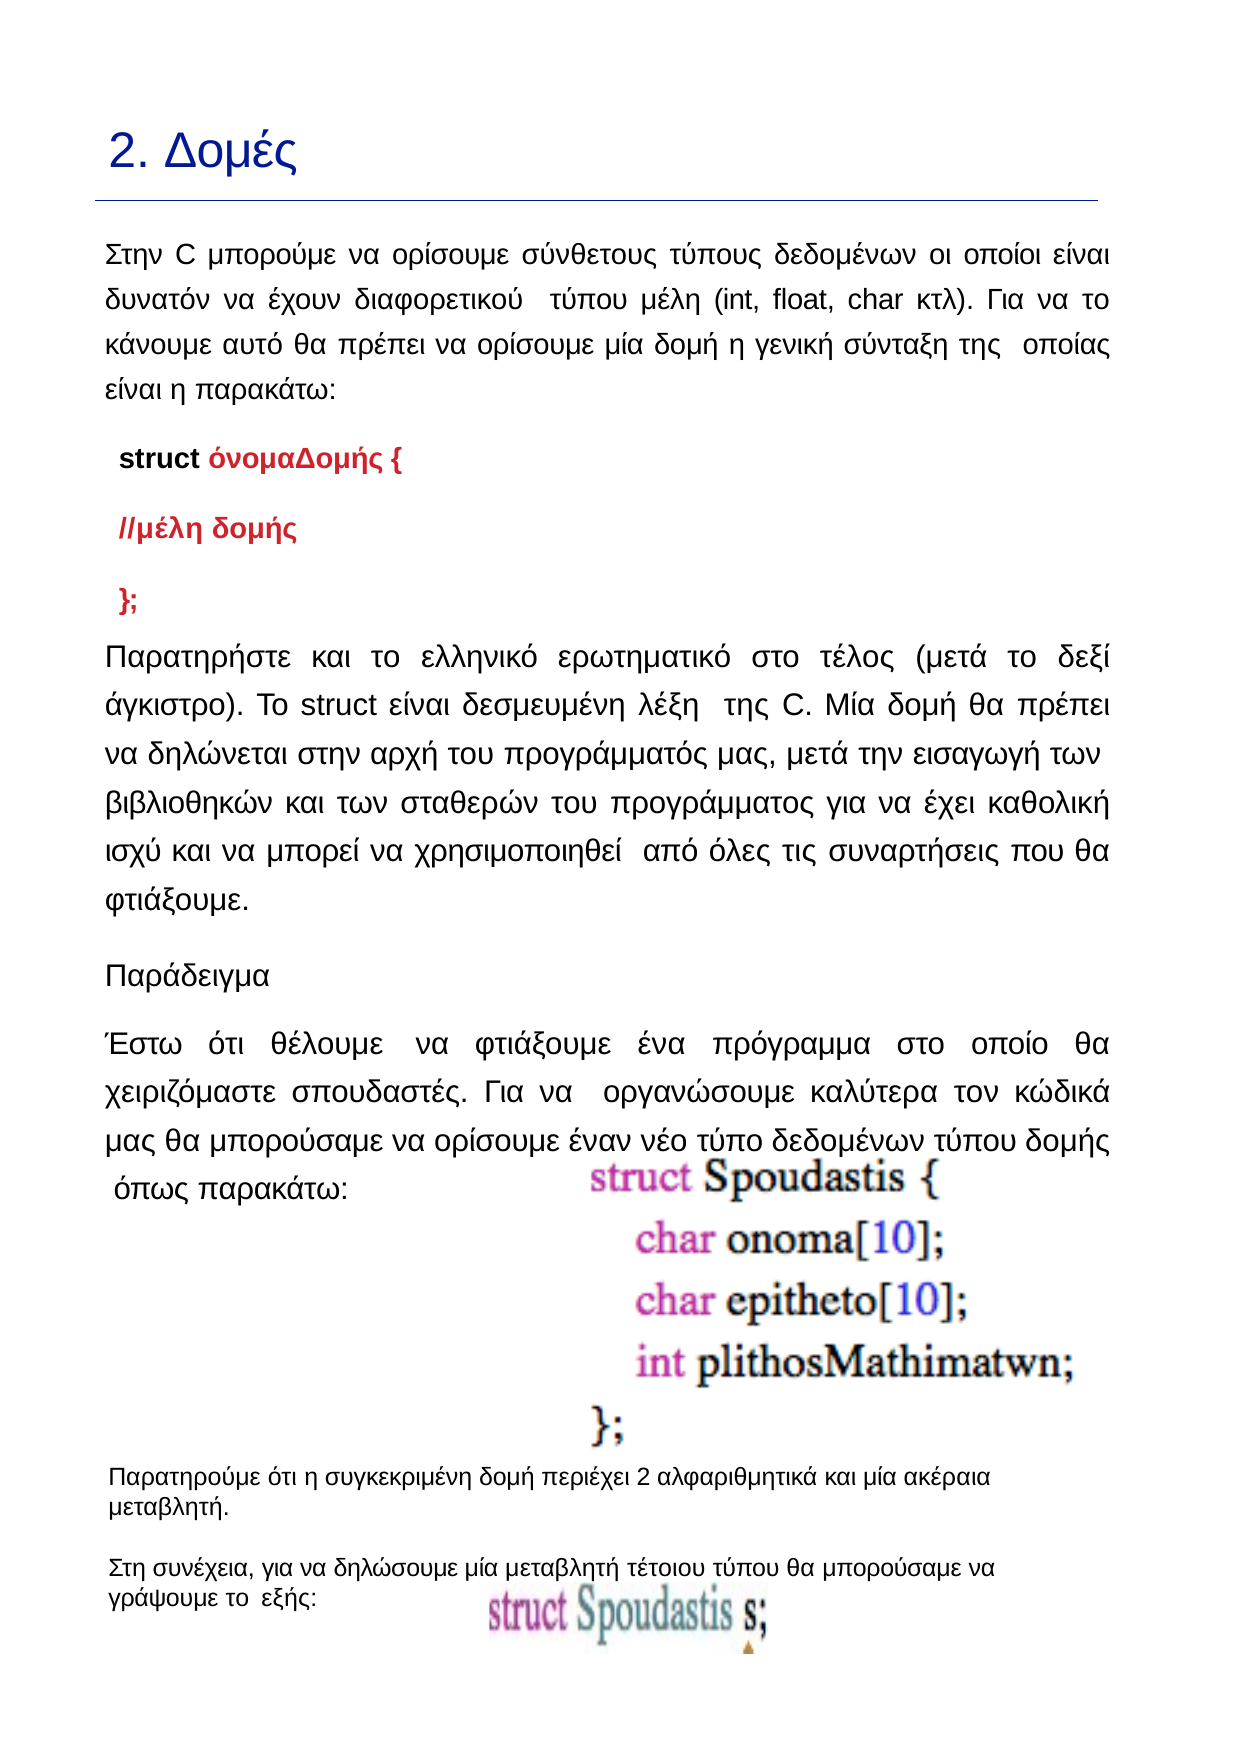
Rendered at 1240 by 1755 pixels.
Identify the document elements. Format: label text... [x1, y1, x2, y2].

text_box Παρατηρούμε ότι η συγκεκριμένη δομή περιέχει 2 αλφαριθμητικά και μία ακέραια μεταβλητή. Στη συνέχεια, για να δηλώσουμε μία μεταβλητή τέτοιου τύπου θα μπορούσαμε να γράψουμε το εξής: [106, 1458, 1028, 1612]
text_box struct όνομαΔομής { //μέλη δομής }; [116, 437, 1016, 616]
text_box [488, 1582, 768, 1654]
text_box Στην C μπορούμε να ορίσουμε σύνθετους τύπους δεδομένων οι οποίοι είναι δυνατόν να έχουν διαφορετικού τύπου μέλη (int, float, char κτλ). Για να το κάνουμε αυτό θα πρέπει να ορίσουμε μία δομή η γενική σύνταξη της οποίας είναι η παρακάτω: [102, 224, 1111, 406]
text_box Παρατηρήστε και το ελληνικό ερωτηματικό στο τέλος (μετά το δεξί άγκιστρο). Το struct είναι δεσμευμένη λέξη της C. Μία δομή θα πρέπει να δηλώνεται στην αρχή του προγράμματός μας, μετά την εισαγωγή των βιβλιοθηκών και των σταθερών του προγράμματος για να έχει καθολική ισχύ και να μπορεί να χρησιμοποιηθεί από όλες τις συναρτήσεις που θα φτιάξουμε. Παράδειγμα Έστω ότι θέλουμε να φτιάξουμε ένα πρόγραμμα στο οποίο θα χειριζόμαστε σπουδαστές. Για να οργανώσουμε καλύτερα τον κώδικά μας θα μπορούσαμε να ορίσουμε έναν νέο τύπο δεδομένων τύπου δομής όπως παρακάτω: [102, 622, 1111, 1206]
text_box [590, 1157, 1075, 1450]
text_box 2. Δομές [106, 115, 583, 178]
